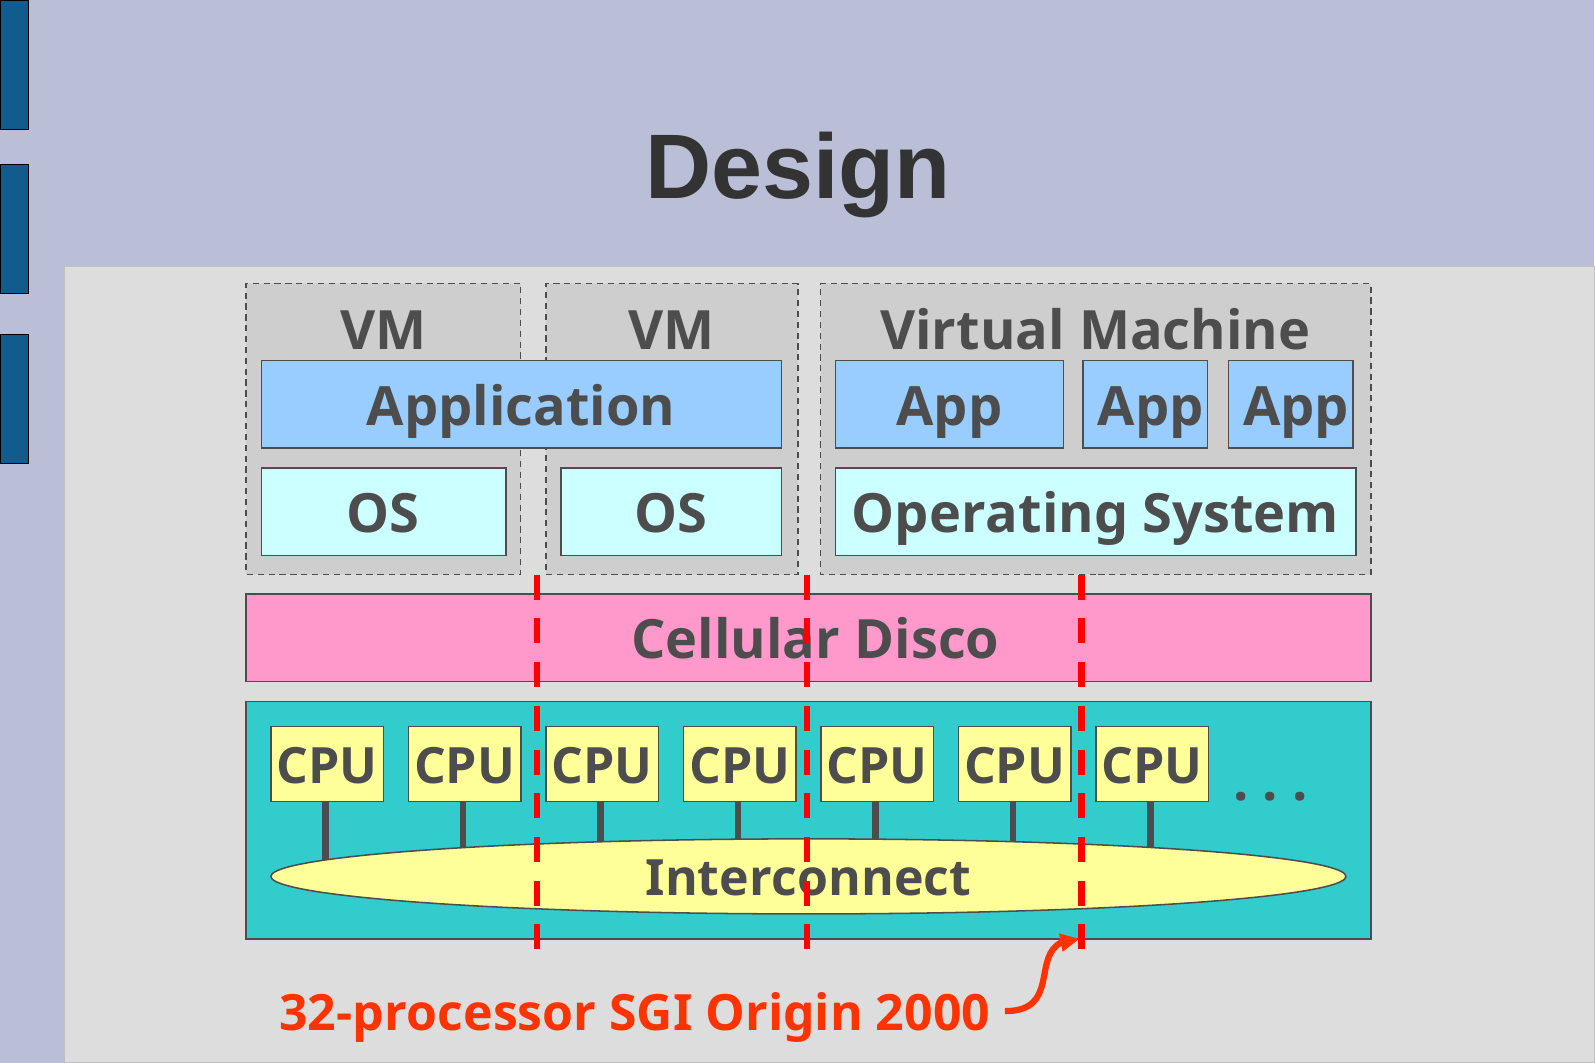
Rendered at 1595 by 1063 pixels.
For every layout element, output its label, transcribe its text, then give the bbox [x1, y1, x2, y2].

text_box CPU [408, 726, 521, 802]
text_box CPU [545, 726, 659, 802]
text_box VM [546, 283, 798, 575]
text_box Interconnect [270, 838, 1346, 914]
text_box App [835, 360, 1064, 449]
text_box CPU [270, 726, 384, 802]
text_box Operating System [835, 467, 1356, 556]
text_box Cellular Disco [245, 594, 1371, 682]
text_box OS [261, 467, 506, 556]
text_box App [1228, 360, 1353, 449]
text_box 32-processor SGI Origin 2000 [264, 969, 1005, 1054]
title Design [117, 78, 1479, 256]
text_box . . . [1218, 734, 1342, 825]
text_box CPU [958, 726, 1071, 802]
text_box [245, 701, 1371, 939]
text_box OS [560, 467, 782, 556]
text_box CPU [820, 726, 934, 802]
text_box CPU [1095, 726, 1209, 802]
text_box CPU [683, 726, 796, 802]
text_box App [1082, 360, 1208, 449]
text_box VM [246, 283, 521, 575]
text_box Application [261, 360, 782, 449]
text_box Virtual Machine [820, 283, 1371, 575]
